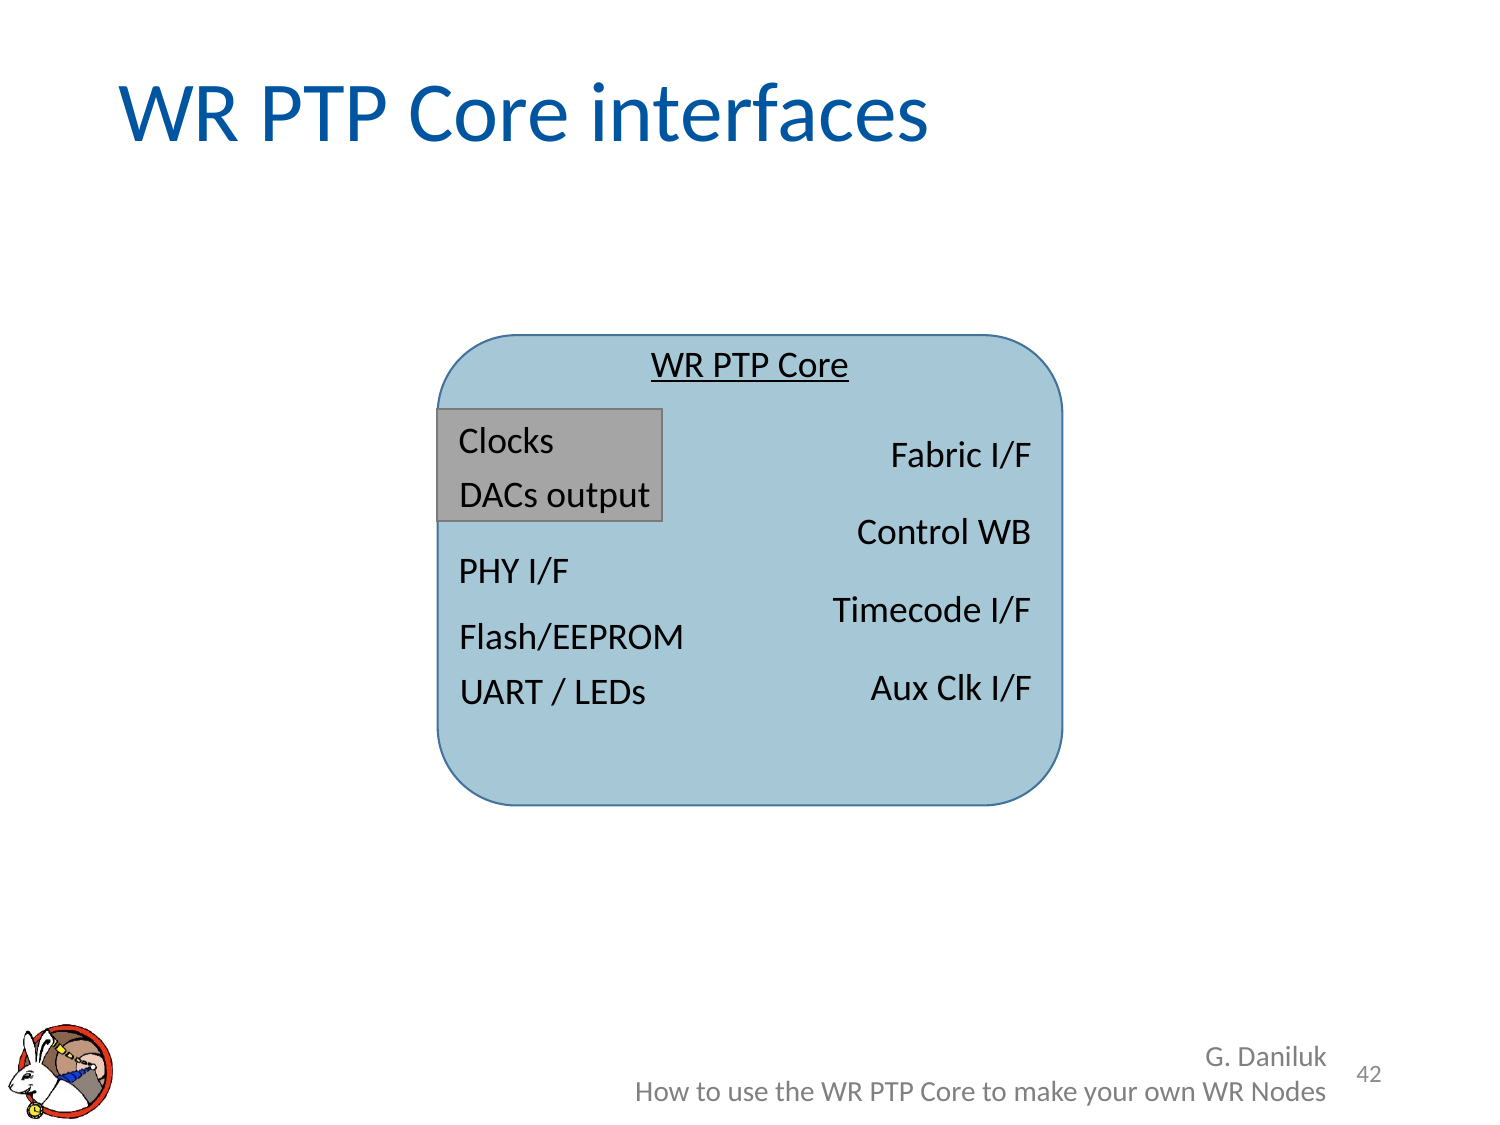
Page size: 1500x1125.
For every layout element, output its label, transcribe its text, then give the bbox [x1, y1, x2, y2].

text_box Timecode I/F [817, 577, 1047, 638]
text_box Aux Clk I/F [855, 655, 1047, 716]
text_box PHY I/F [444, 539, 585, 599]
text_box DACs output [444, 462, 666, 523]
text_box G. Daniluk How to use the WR PTP Core to make your own WR Nodes [112, 1029, 1342, 1115]
text_box WR PTP Core [636, 332, 864, 393]
text_box UART / LEDs [445, 659, 662, 720]
text_box Fabric I/F [876, 422, 1047, 483]
title WR PTP Core interfaces [103, 59, 1397, 169]
text_box Clocks [443, 409, 569, 469]
slide_number <number> [1342, 1042, 1397, 1103]
text_box Flash/EEPROM [444, 604, 700, 665]
text_box [437, 335, 1063, 806]
picture [7, 1024, 113, 1121]
text_box Control WB [842, 499, 1047, 560]
